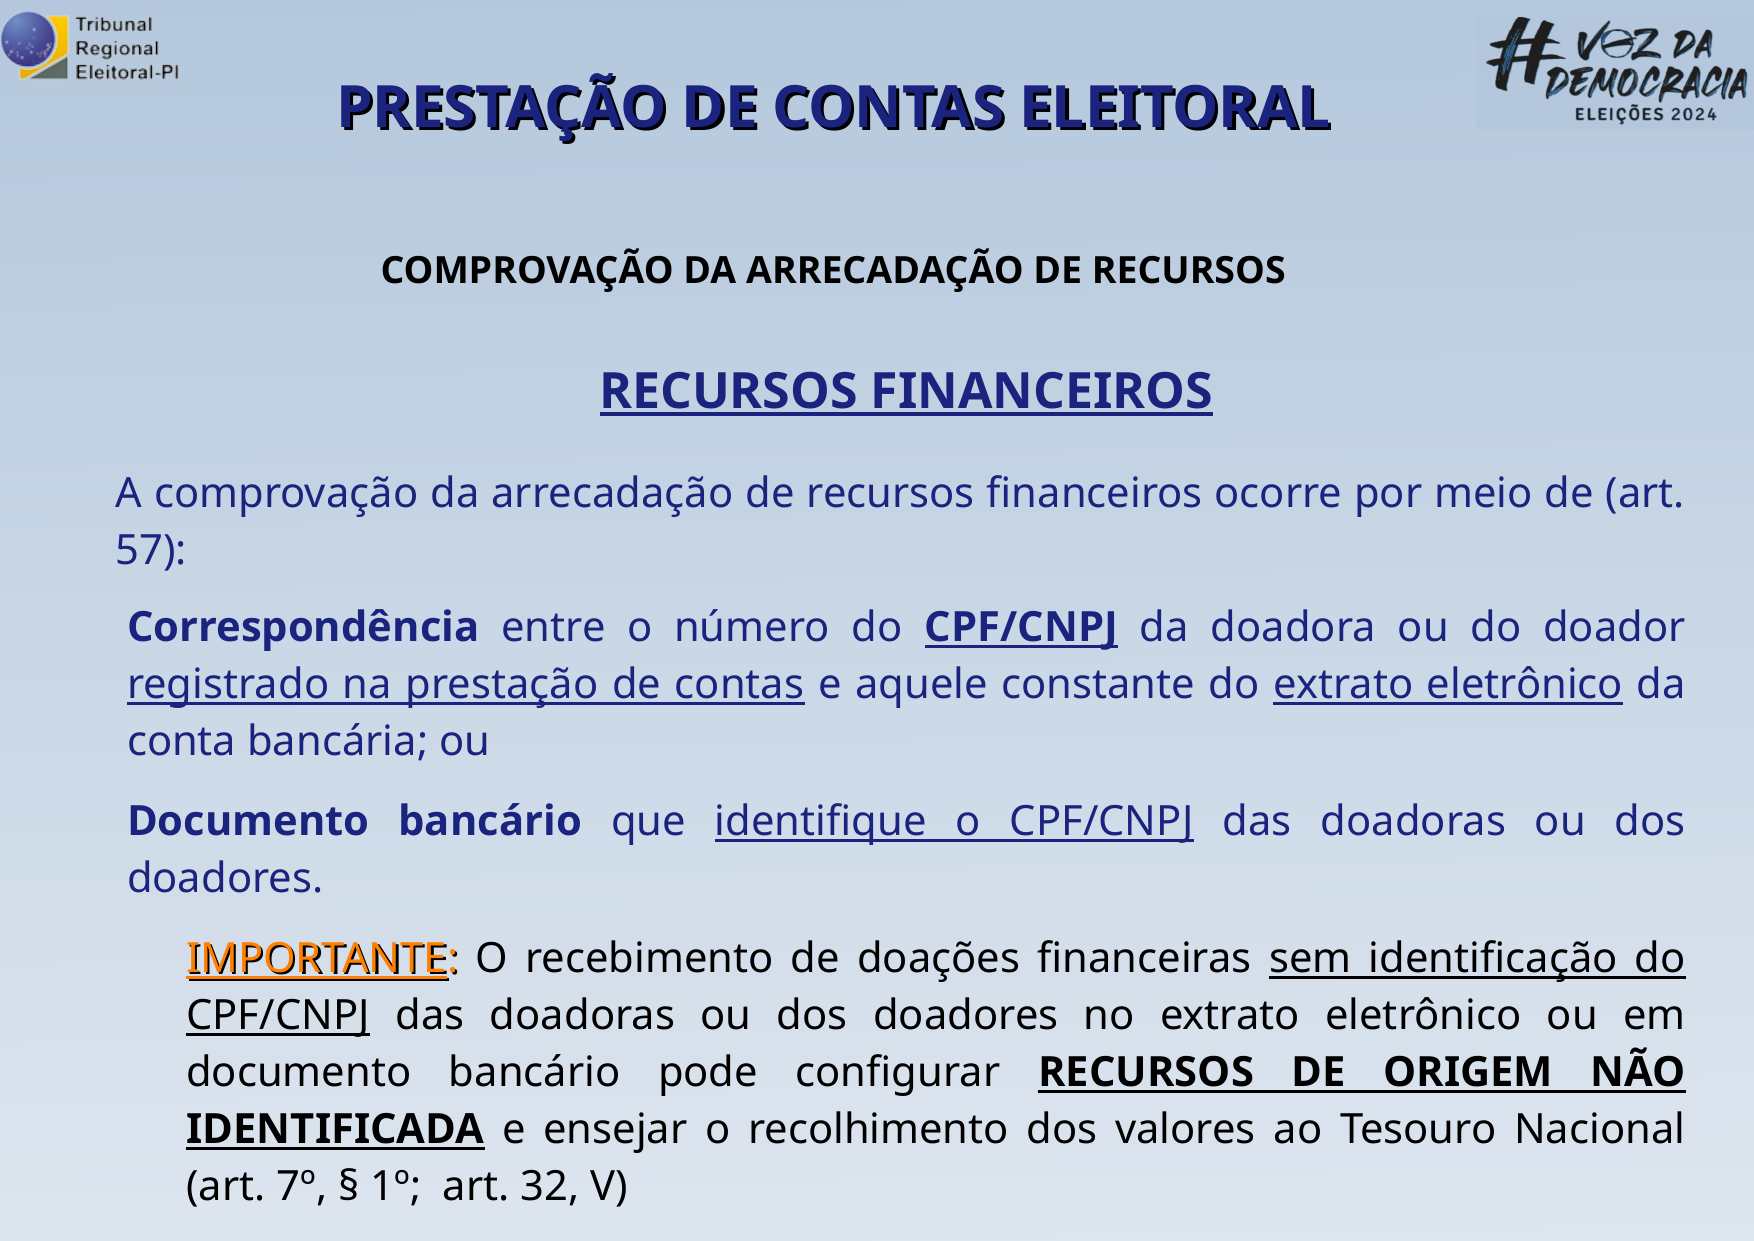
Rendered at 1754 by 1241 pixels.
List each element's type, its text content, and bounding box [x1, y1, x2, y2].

title PRESTAÇÃO DE CONTAS ELEITORAL [44, 65, 1623, 235]
picture [0, 11, 195, 87]
list RECURSOS FINANCEIROS A comprovação da arrecadação de recursos financeiros ocorre por meio de (art. 57): Correspondência entre o número do CPF/CNPJ da doadora ou do doador registrado na prestação de contas e aquele constante do extrato eletrônico da conta bancária; ou Documento bancário que identifique o CPF/CNPJ das doadoras ou dos doadores. IMPORTANTE: O recebimento de doações financeiras sem identificação do CPF/CNPJ das doadoras ou dos doadores no extrato eletrônico ou em documento bancário pode configurar RECURSOS DE ORIGEM NÃO IDENTIFICADA e ensejar o recolhimento dos valores ao Tesouro Nacional (art. 7º, § 1º; art. 32, V) [103, 325, 1692, 1140]
list COMPROVAÇÃO DA ARRECADAÇÃO DE RECURSOS [44, 235, 1623, 304]
